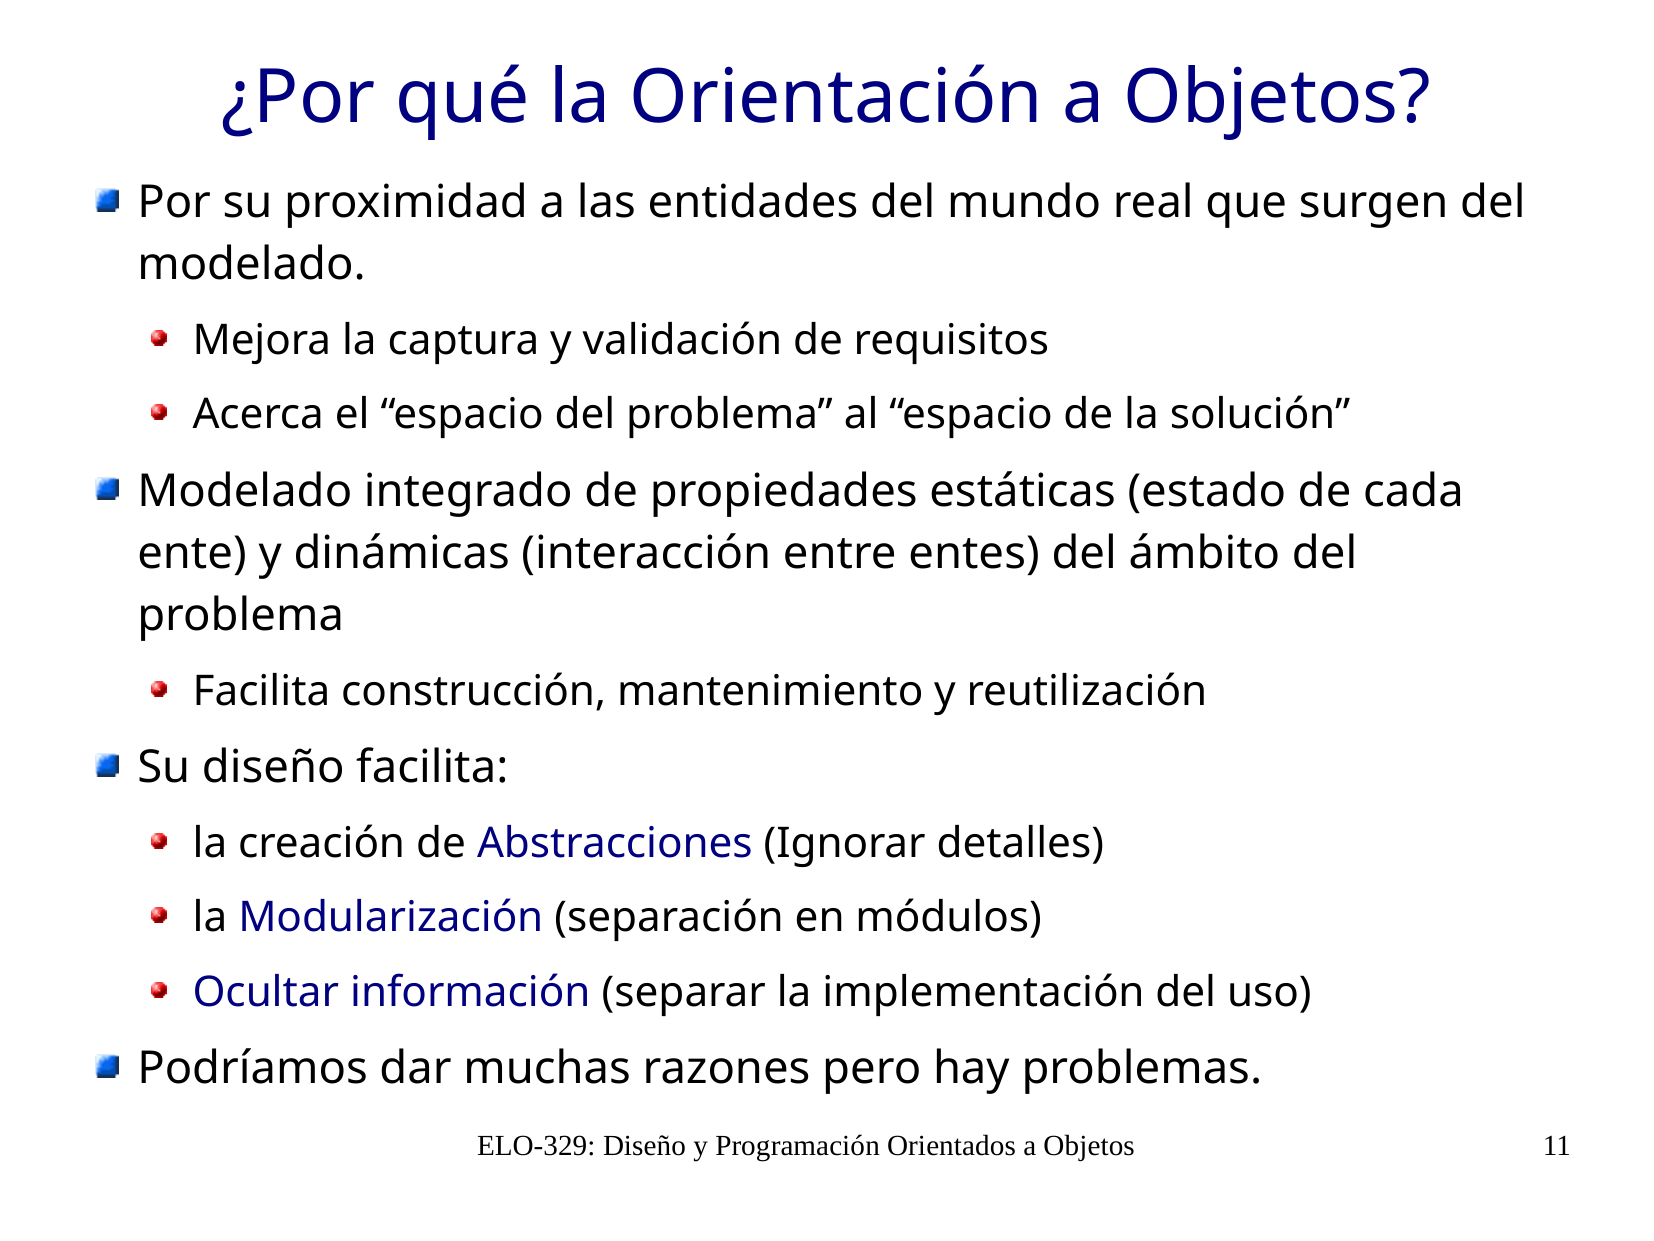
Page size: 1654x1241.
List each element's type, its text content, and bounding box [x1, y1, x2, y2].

title ¿Por qué la Orientación a Objetos? [82, 50, 1571, 137]
list Por su proximidad a las entidades del mundo real que surgen del modelado. Mejora la captura y validación de requisitos Acerca el “espacio del problema” al “espacio de la solución” Modelado integrado de propiedades estáticas (estado de cada ente) y dinámicas (interacción entre entes) del ámbito del problema Facilita construcción, mantenimiento y reutilización Su diseño facilita: la creación de Abstracciones (Ignorar detalles) la Modularización (separación en módulos) Ocultar información (separar la implementación del uso) Podríamos dar muchas razones pero hay problemas. [81, 169, 1571, 1107]
